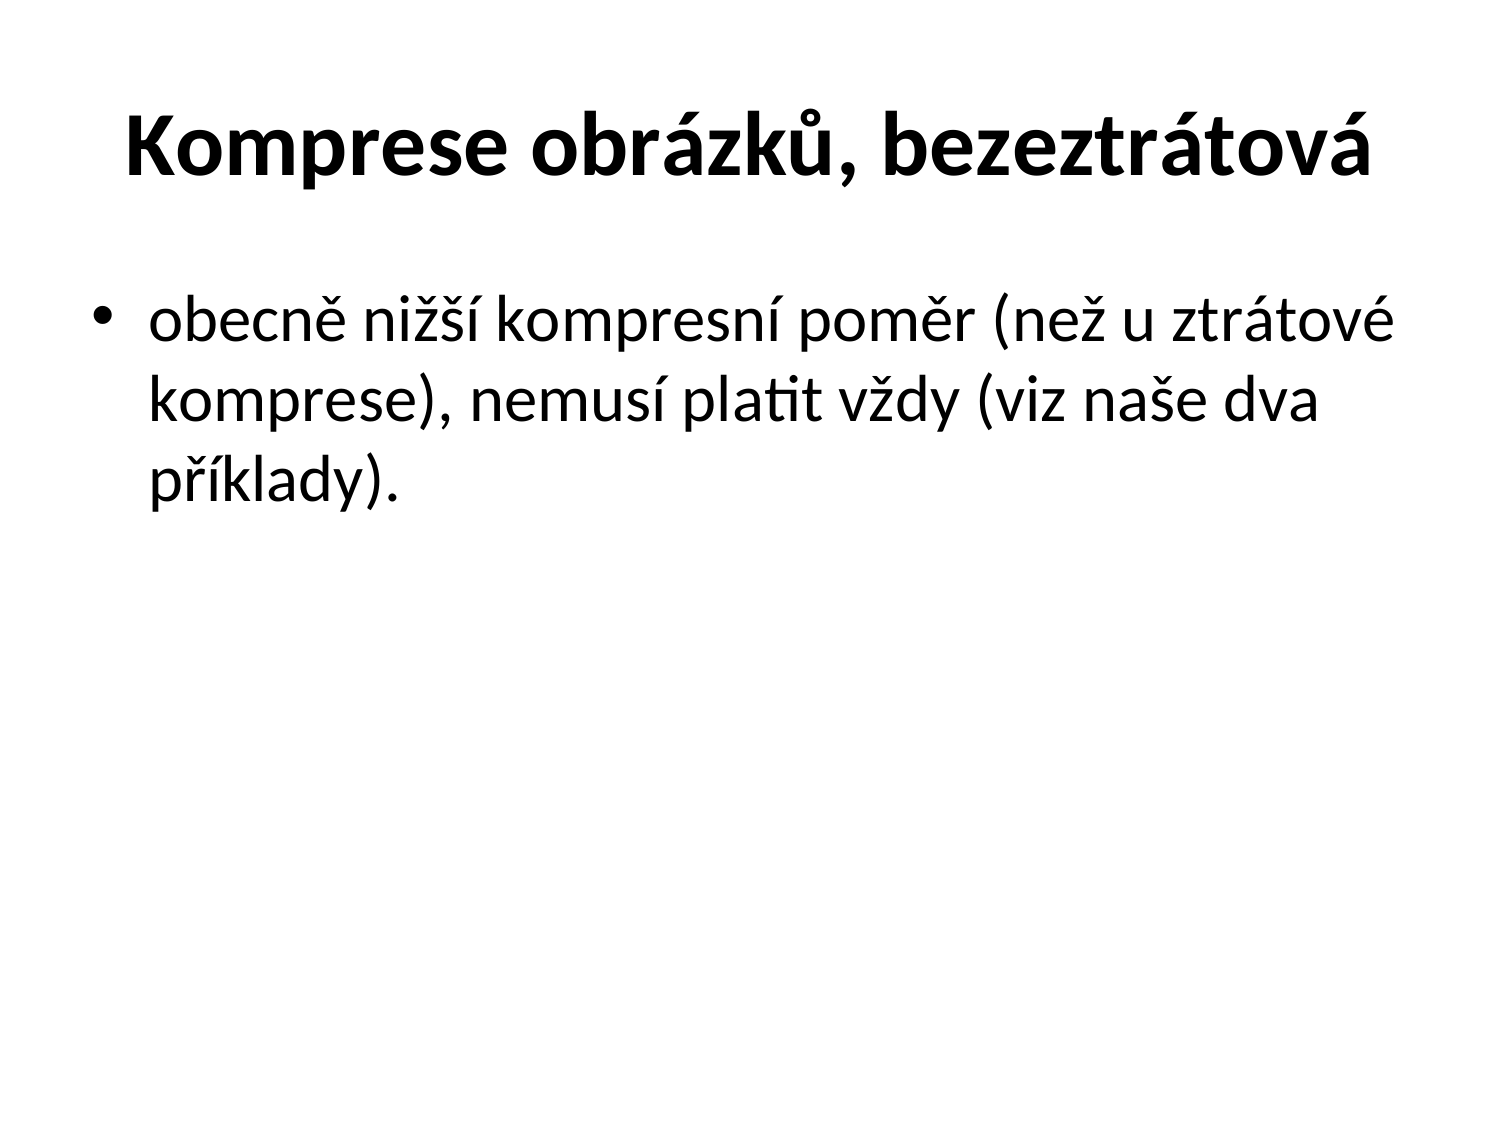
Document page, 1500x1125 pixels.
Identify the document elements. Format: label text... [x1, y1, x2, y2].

title Komprese obrázků, bezeztrátová [75, 45, 1426, 233]
list obecně nižší kompresní poměr (než u ztrátové komprese), nemusí platit vždy (viz naše dva příklady). [76, 267, 1427, 1010]
